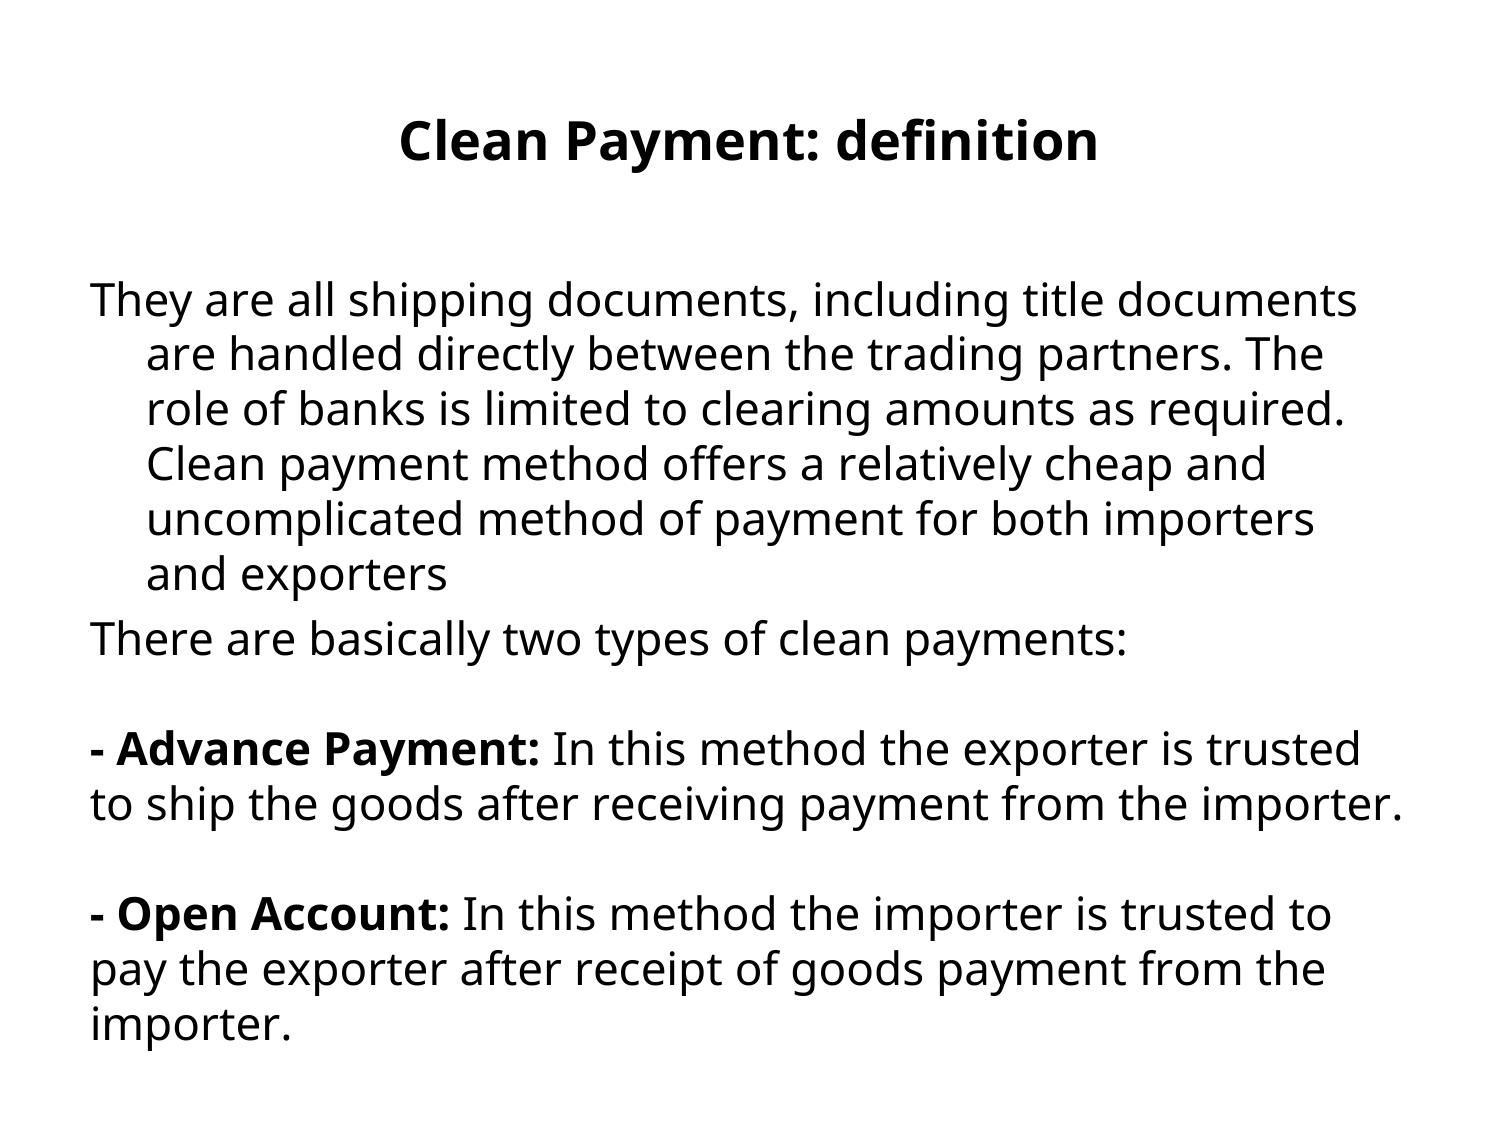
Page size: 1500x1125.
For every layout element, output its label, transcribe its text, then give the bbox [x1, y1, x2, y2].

title Clean Payment: definition [75, 45, 1425, 233]
list They are all shipping documents, including title documents are handled directly between the trading partners. The role of banks is limited to clearing amounts as required. Clean payment method offers a relatively cheap and uncomplicated method of payment for both importers and exporters [75, 262, 1425, 602]
list There are basically two types of clean payments: - Advance Payment: In this method the exporter is trusted to ship the goods after receiving payment from the importer. - Open Account: In this method the importer is trusted to pay the exporter after receipt of goods payment from the importer. [75, 602, 1425, 1087]
